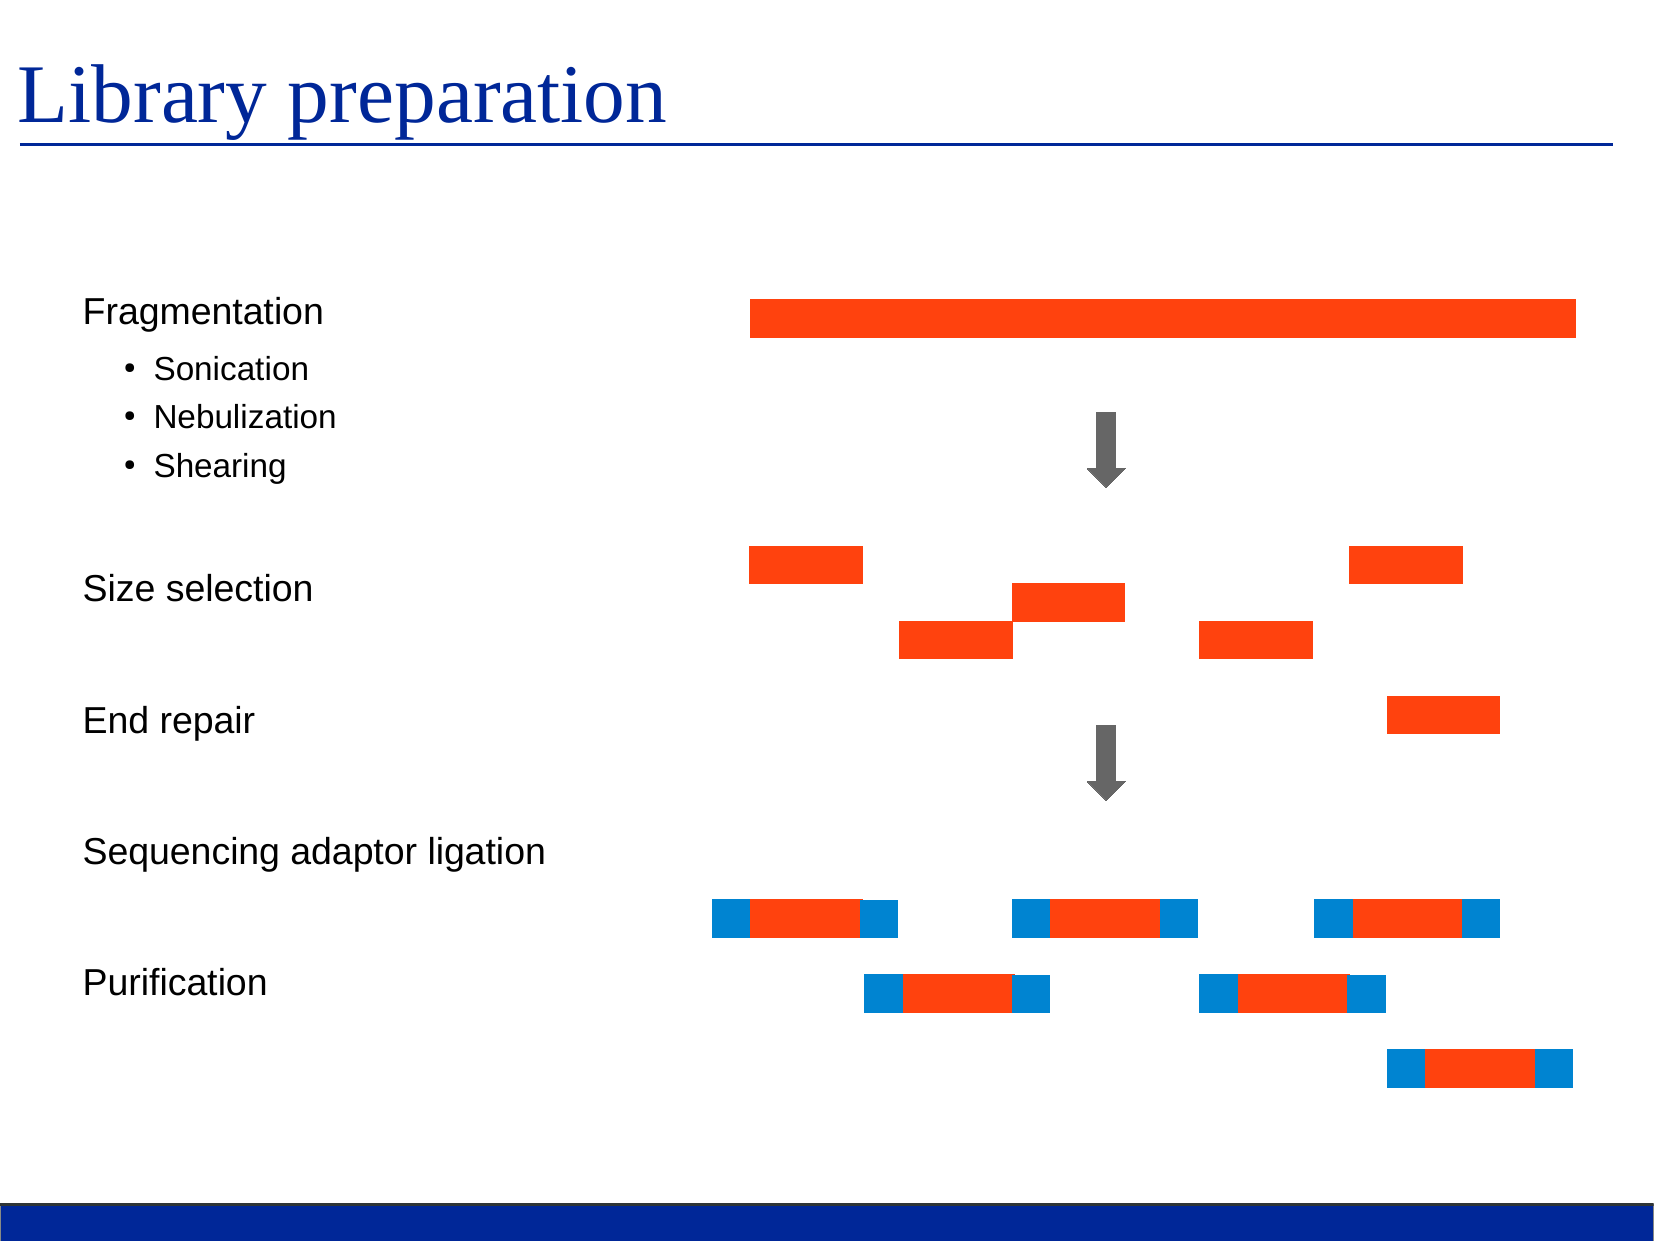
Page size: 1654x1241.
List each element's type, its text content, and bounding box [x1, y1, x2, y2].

text_box [1012, 899, 1198, 938]
text_box [1314, 899, 1500, 938]
text_box [864, 974, 1050, 1013]
text_box [749, 546, 863, 584]
text_box [1199, 974, 1386, 1013]
text_box [899, 583, 1125, 659]
text_box [1087, 412, 1126, 488]
text_box [712, 899, 898, 938]
text_box [1087, 725, 1126, 801]
text_box [1199, 621, 1313, 659]
title Library preparation [17, 0, 1589, 198]
text_box [1349, 546, 1463, 584]
list Fragmentation Sonication Nebulization Shearing Size selection End repair Sequencing adaptor ligation Purification [82, 290, 1571, 1109]
text_box [1387, 1049, 1573, 1088]
text_box [1387, 696, 1500, 734]
text_box [750, 299, 1576, 338]
